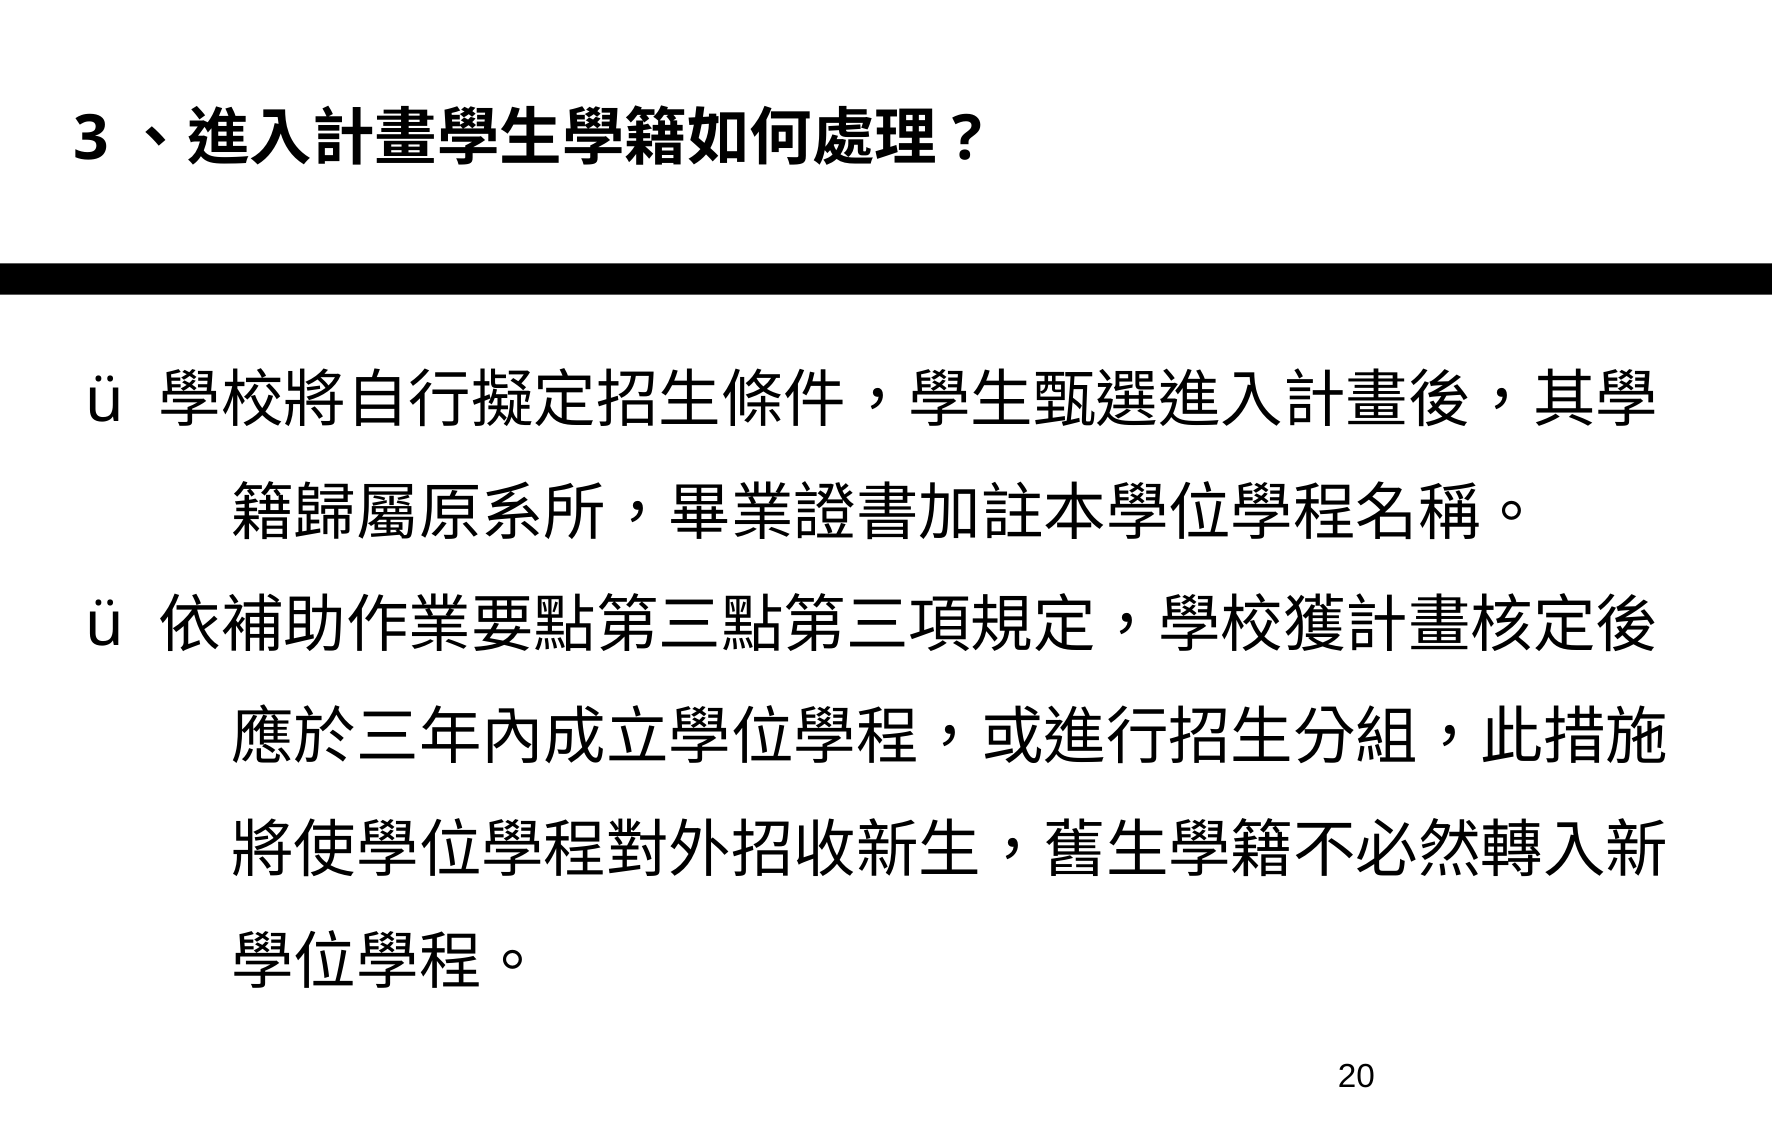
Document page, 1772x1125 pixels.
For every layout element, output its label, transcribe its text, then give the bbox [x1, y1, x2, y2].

text_box 學校將自行擬定招生條件，學生甄選進入計畫後，其學籍歸屬原系所，畢業證書加註本學位學程名稱。 依補助作業要點第三點第三項規定，學校獲計畫核定後應於三年內成立學位學程，或進行招生分組，此措施將使學位學程對外招收新生，舊生學籍不必然轉入新學位學程。 [70, 314, 1690, 998]
text_box 3、進入計畫學生學籍如何處理? [59, 90, 1678, 181]
text_box 20 [1322, 1046, 1737, 1125]
